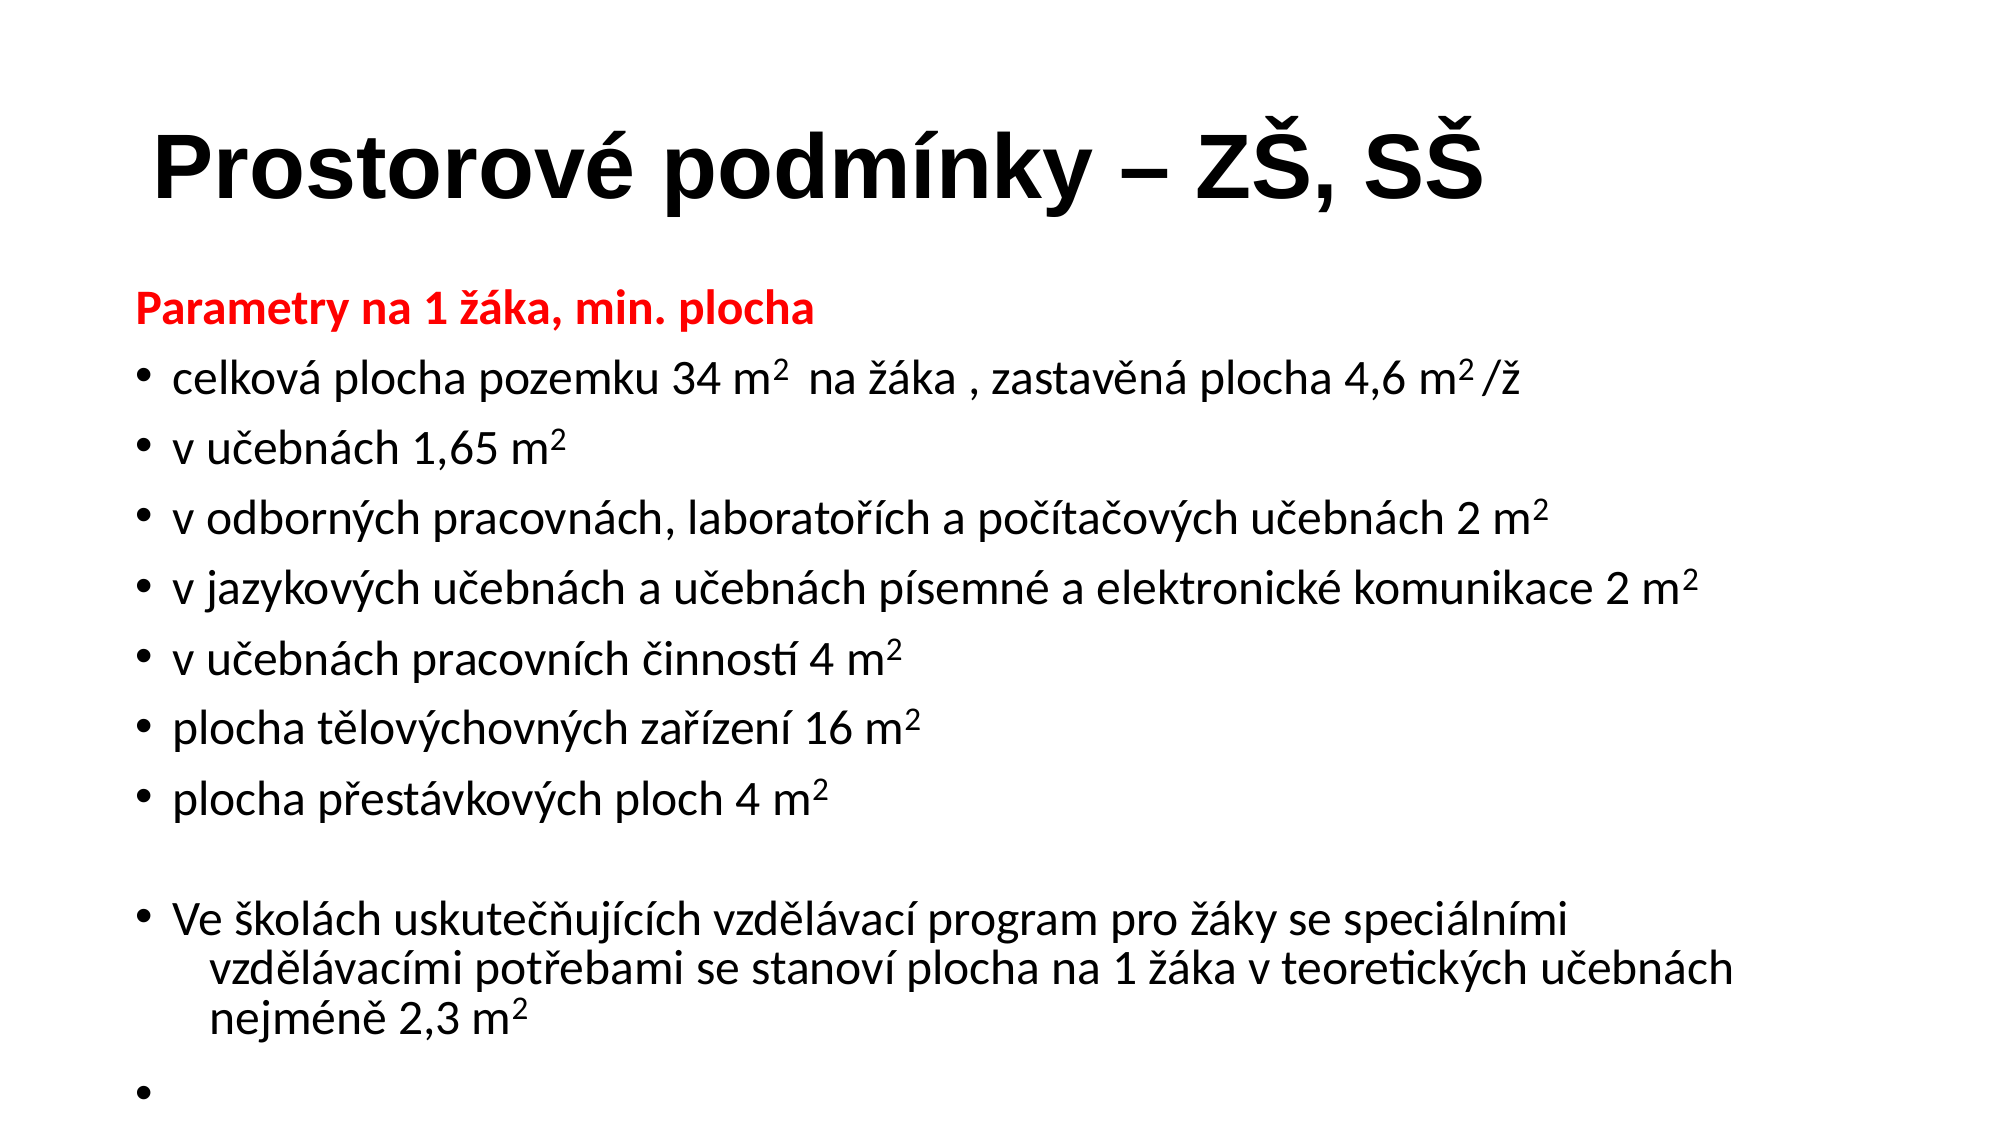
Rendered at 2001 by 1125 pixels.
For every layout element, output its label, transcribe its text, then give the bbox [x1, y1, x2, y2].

list Parametry na 1 žáka, min. plocha celková plocha pozemku 34 m2 na žáka , zastavěná plocha 4,6 m2 /ž v učebnách 1,65 m2 v odborných pracovnách, laboratořích a počítačových učebnách 2 m2 v jazykových učebnách a učebnách písemné a elektronické komunikace 2 m2 v učebnách pracovních činností 4 m2 plocha tělovýchovných zařízení 16 m2 plocha přestávkových ploch 4 m2 Ve školách uskutečňujících vzdělávací program pro žáky se speciálními vzdělávacími potřebami se stanoví plocha na 1 žáka v teoretických učebnách nejméně 2,3 m2 [120, 277, 1846, 1057]
title Prostorové podmínky – ZŠ, SŠ [137, 59, 1863, 278]
